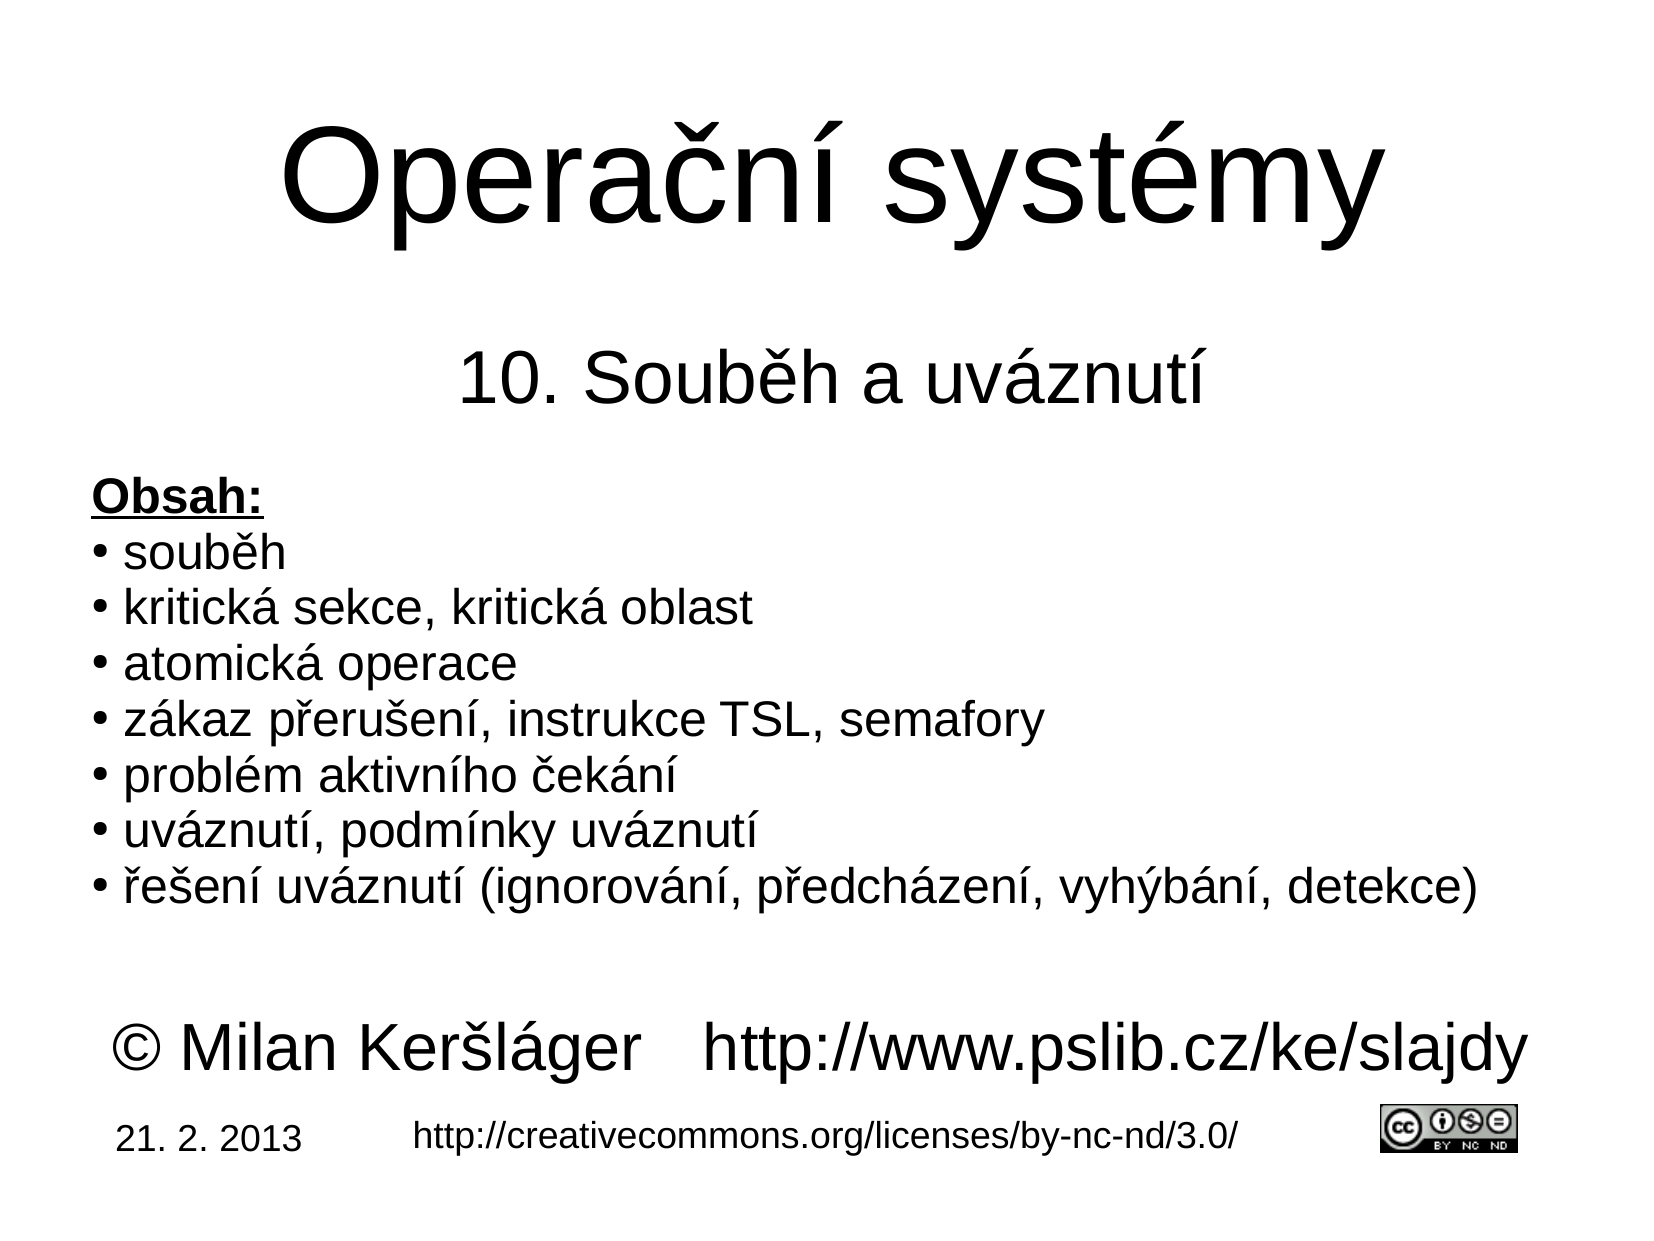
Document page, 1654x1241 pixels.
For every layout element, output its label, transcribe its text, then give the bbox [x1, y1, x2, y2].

title Operační systémy 10. Souběh a uváznutí [88, 56, 1577, 460]
text_box Obsah: souběh kritická sekce, kritická oblast atomická operace zákaz přerušení, instrukce TSL, semafory problém aktivního čekání uváznutí, podmínky uváznutí řešení uváznutí (ignorování, předcházení, vyhýbání, detekce) [76, 460, 1583, 923]
text_box http://creativecommons.org/licenses/by-nc-nd/3.0/ [339, 1107, 1313, 1165]
list © Milan Keršláger http://www.pslib.cz/ke/slajdy [76, 1009, 1565, 1087]
text_box 21. 2. 2013 [100, 1110, 337, 1168]
picture [1380, 1104, 1518, 1153]
